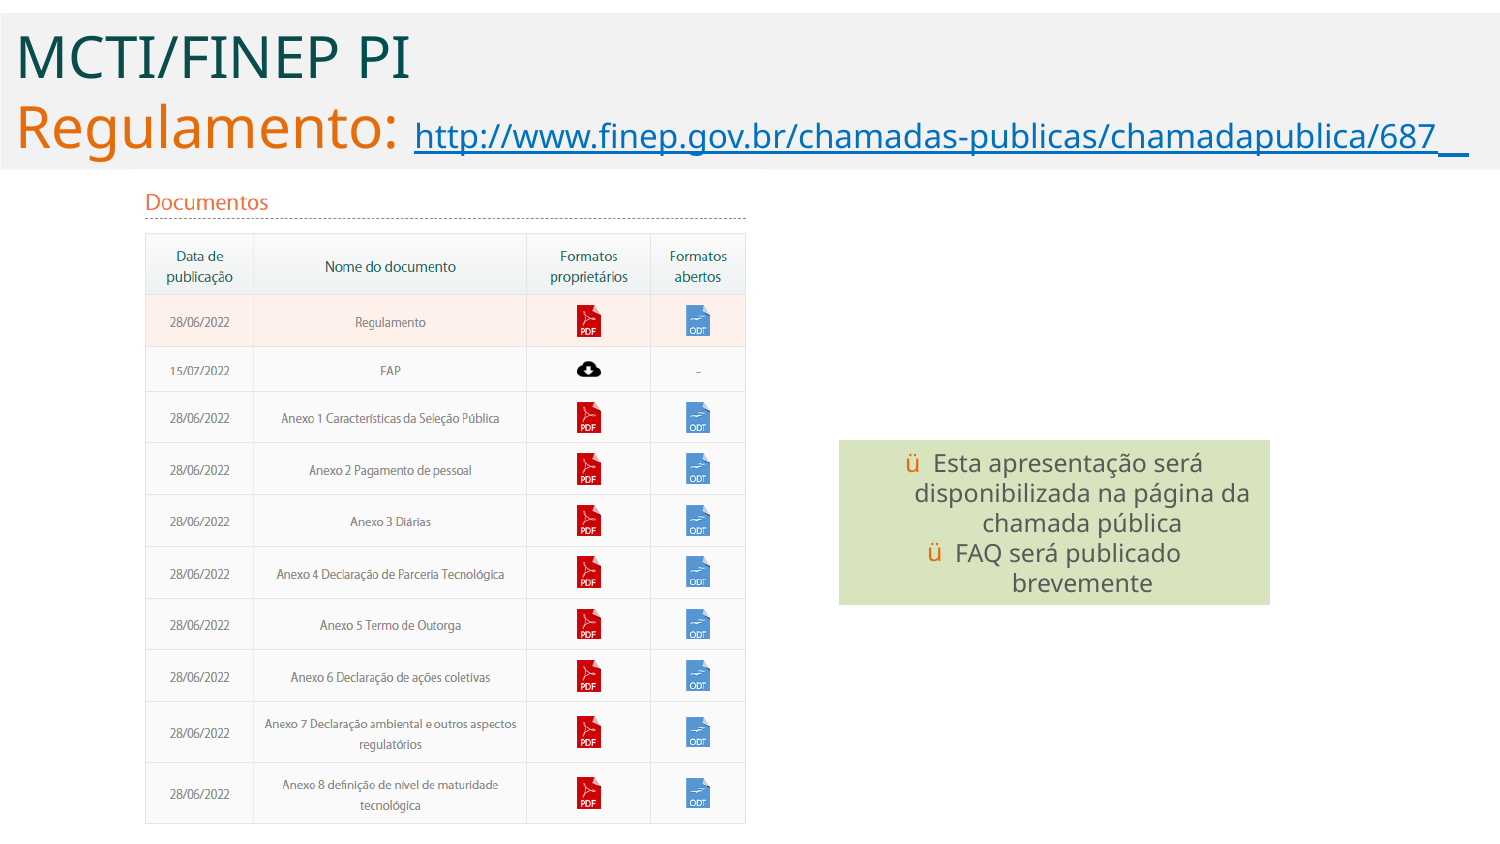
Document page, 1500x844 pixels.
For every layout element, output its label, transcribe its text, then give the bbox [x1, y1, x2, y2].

text_box MCTI/FINEP PI Regulamento: http://www.finep.gov.br/chamadas-publicas/chamadapublica/687 [0, 12, 1500, 170]
text_box Esta apresentação será disponibilizada na página da chamada pública FAQ será publicado brevemente [839, 440, 1270, 605]
picture [133, 170, 764, 844]
